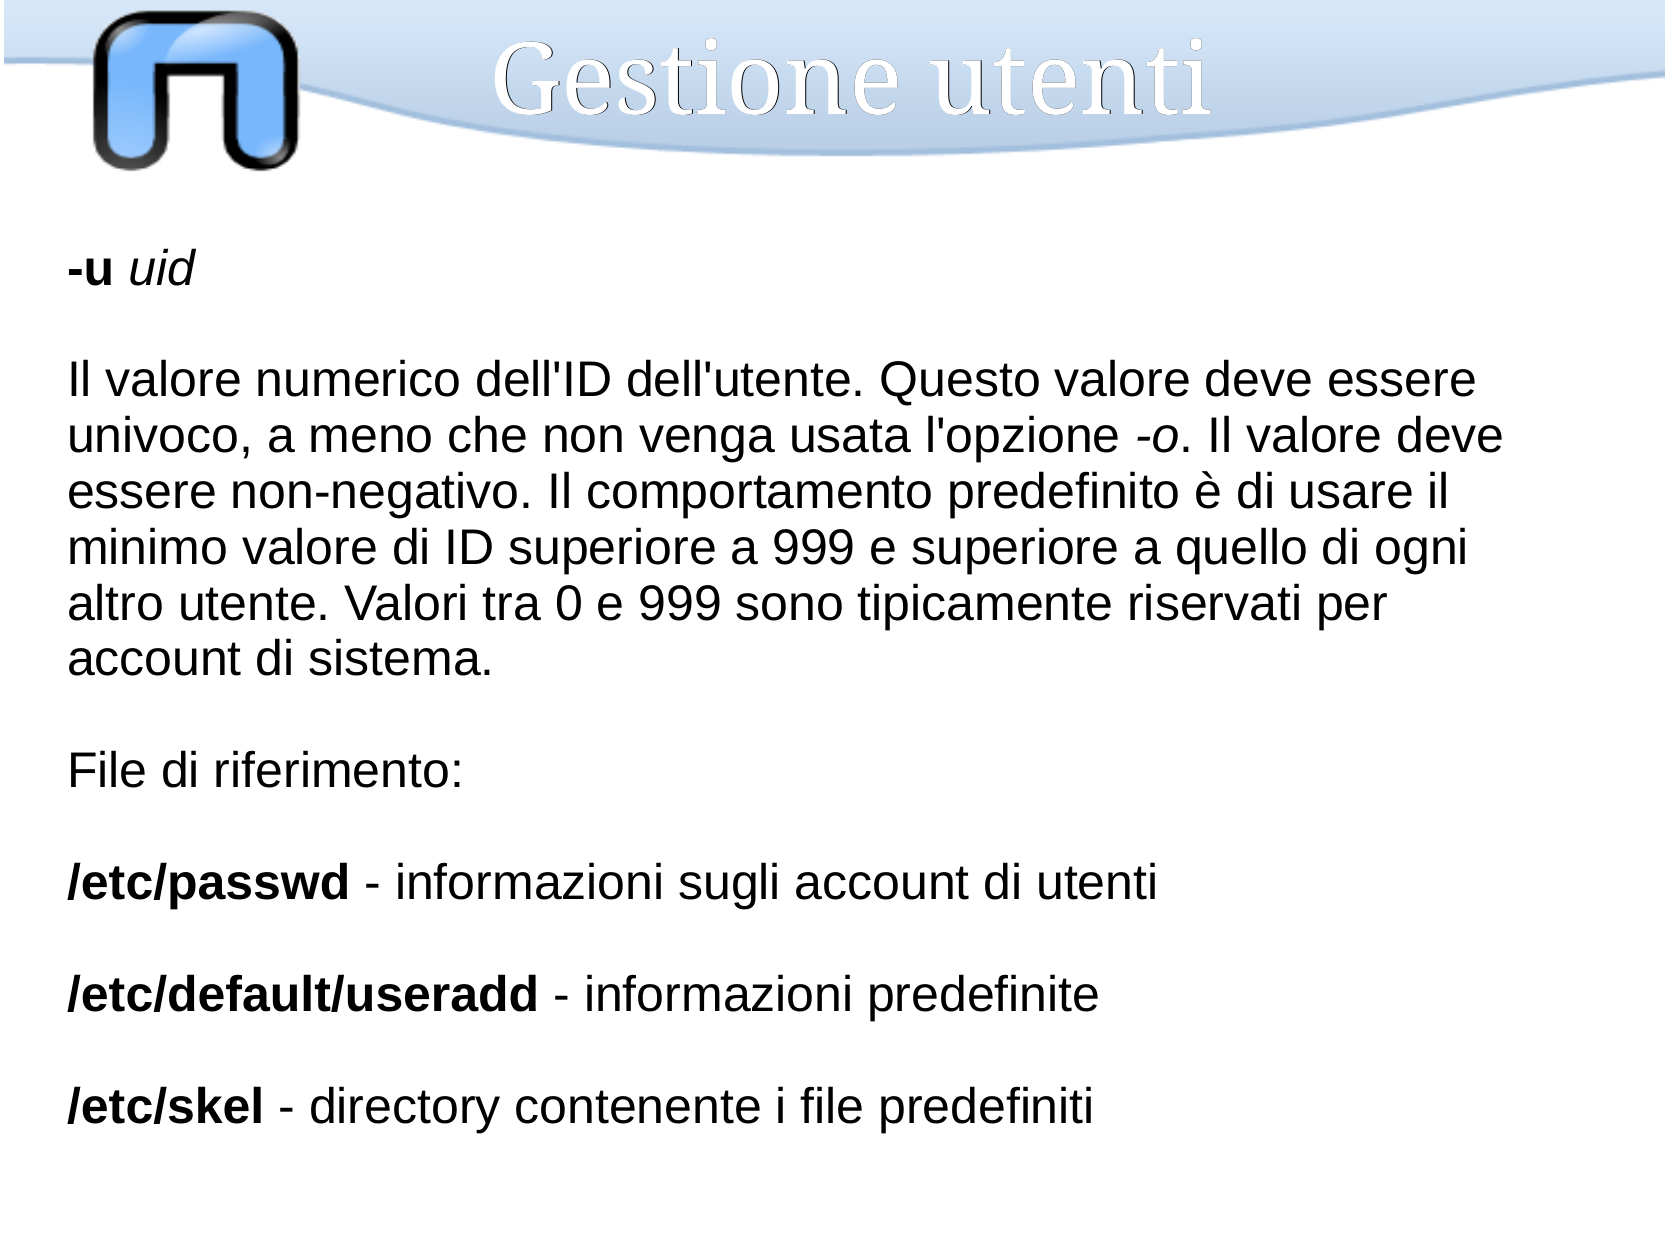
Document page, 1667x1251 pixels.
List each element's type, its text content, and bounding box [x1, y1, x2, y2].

picture [0, 0, 1667, 1251]
list -u uid Il valore numerico dell'ID dell'utente. Questo valore deve essere univoco, a meno che non venga usata l'opzione -o. Il valore deve essere non-negativo. Il comportamento predefinito è di usare il minimo valore di ID superiore a 999 e superiore a quello di ogni altro utente. Valori tra 0 e 999 sono tipicamente riservati per account di sistema. File di riferimento: /etc/passwd - informazioni sugli account di utenti /etc/default/useradd - informazioni predefinite /etc/skel - directory contenente i file predefiniti [60, 233, 1518, 1141]
text_box Gestione utenti [475, 0, 1667, 271]
